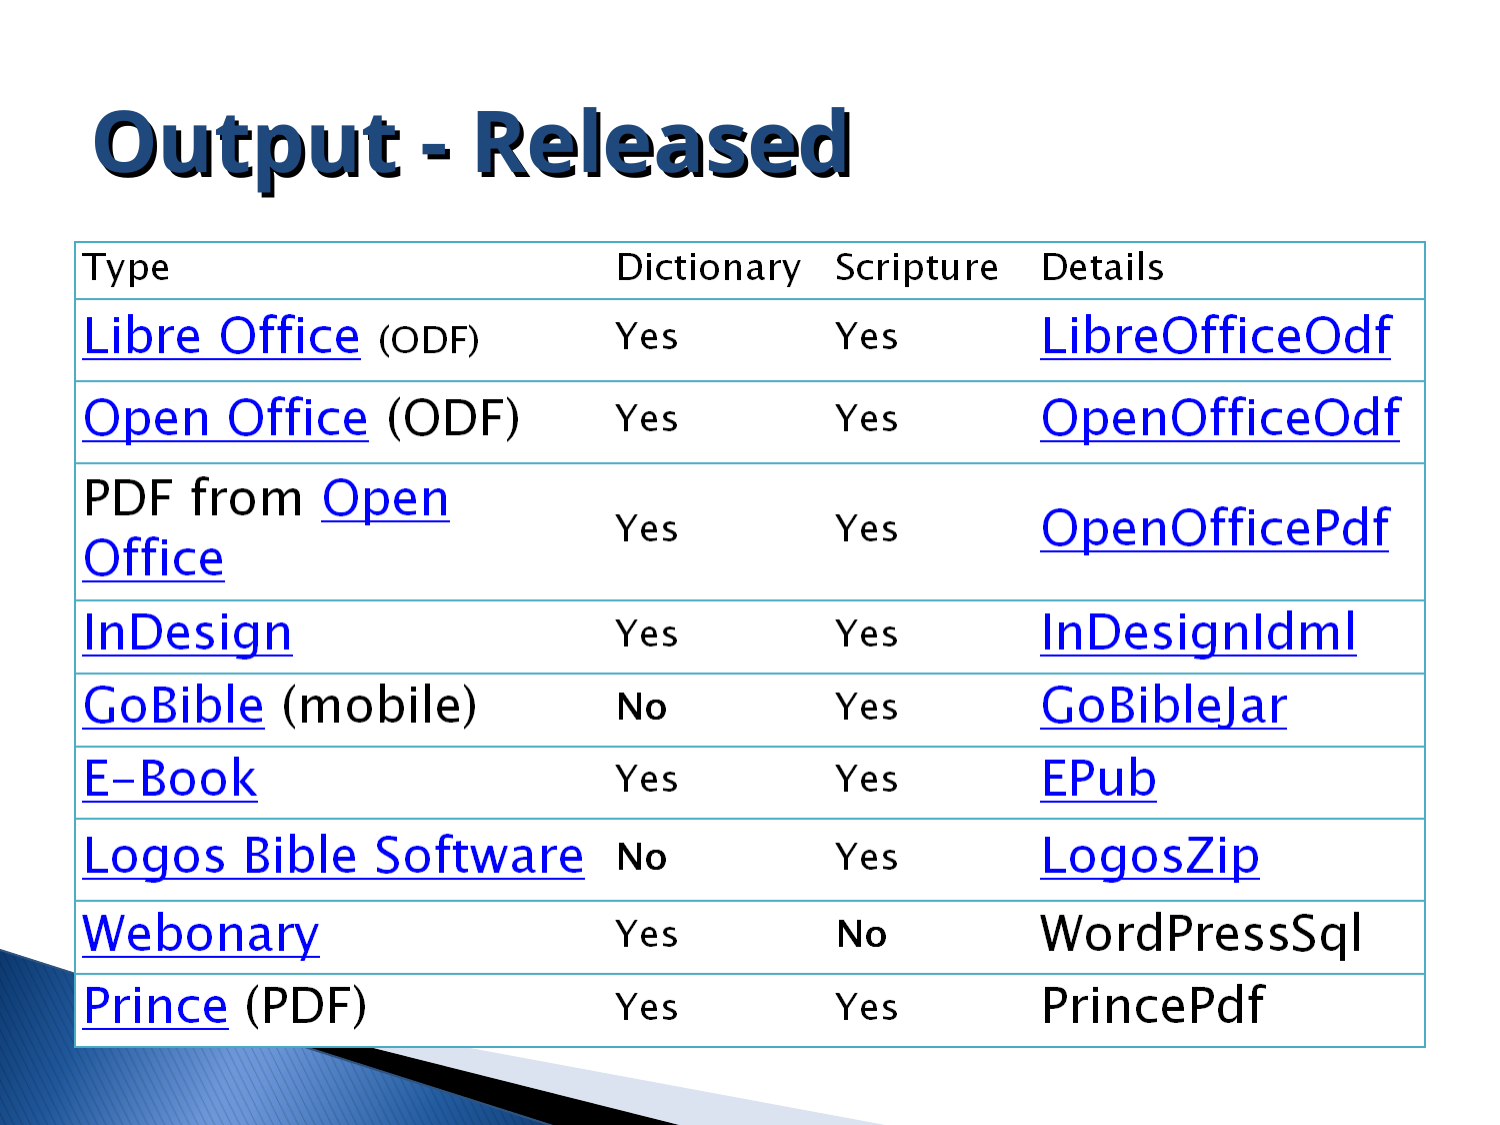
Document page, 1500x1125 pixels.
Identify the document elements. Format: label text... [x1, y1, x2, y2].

picture [0, 230, 1437, 1125]
title Output - Released [75, 45, 1426, 233]
